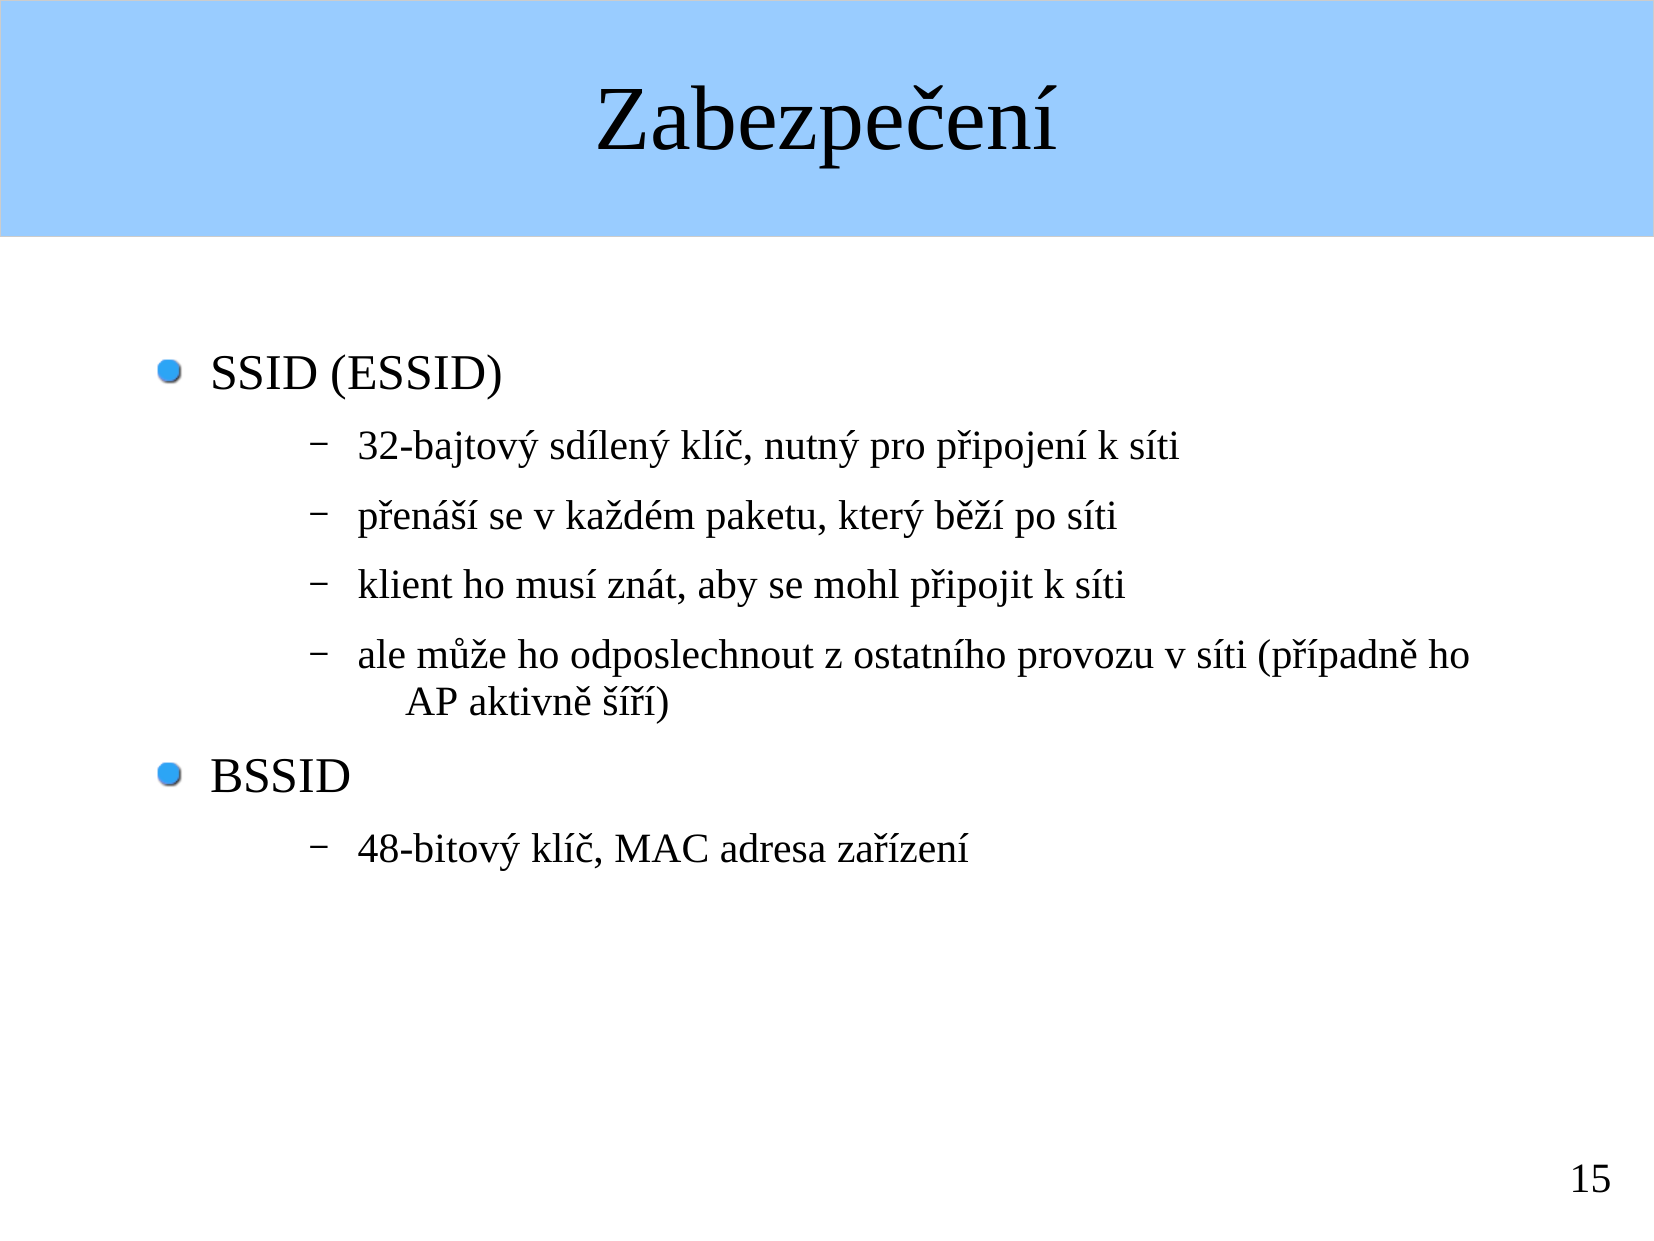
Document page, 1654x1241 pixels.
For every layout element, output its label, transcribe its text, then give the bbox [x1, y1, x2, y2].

list SSID (ESSID) 32-bajtový sdílený klíč, nutný pro připojení k síti přenáší se v každém paketu, který běží po síti klient ho musí znát, aby se mohl připojit k síti ale může ho odposlechnout z ostatního provozu v síti (případně ho AP aktivně šíří) BSSID 48-bitový klíč, MAC adresa zařízení [121, 344, 1534, 1127]
title Zabezpečení [0, 0, 1654, 237]
